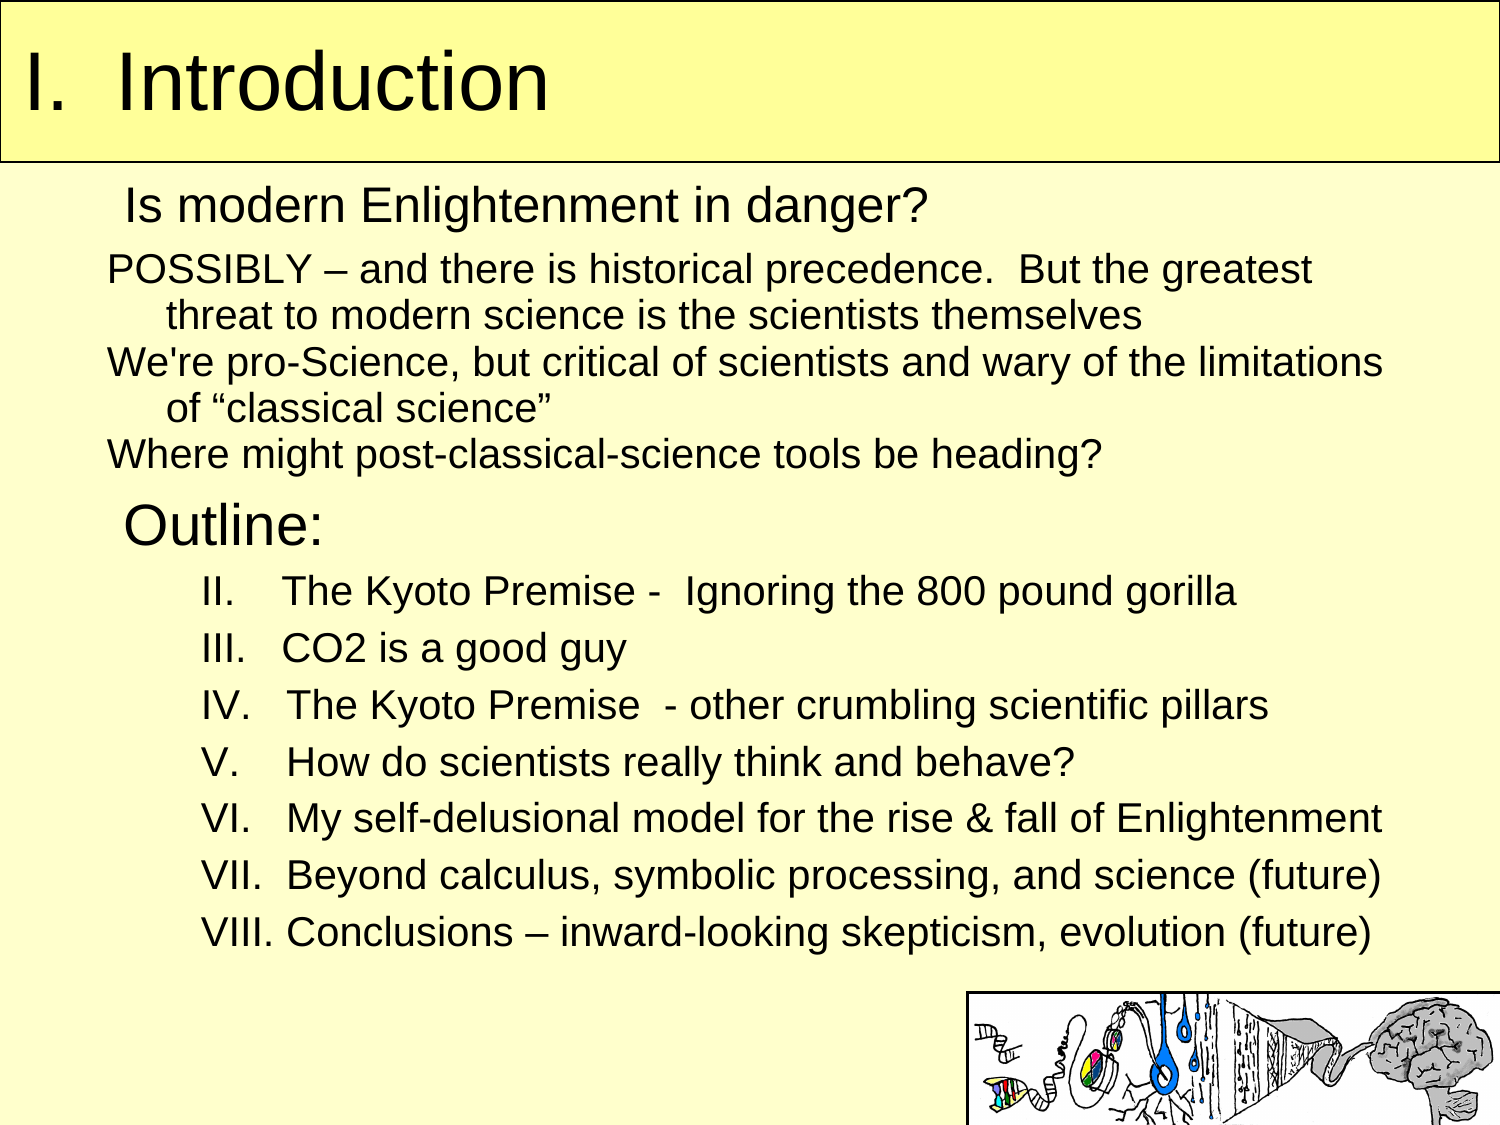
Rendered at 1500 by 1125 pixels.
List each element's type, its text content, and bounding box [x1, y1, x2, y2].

title I. Introduction [0, 0, 1500, 162]
list Is modern Enlightenment in danger? POSSIBLY – and there is historical precedence. But the greatest threat to modern science is the scientists themselves We're pro-Science, but critical of scientists and wary of the limitations of “classical science” Where might post-classical-science tools be heading? Outline: II. The Kyoto Premise - Ignoring the 800 pound gorilla III. CO2 is a good guy IV. The Kyoto Premise - other crumbling scientific pillars V. How do scientists really think and behave? VI. My self-delusional model for the rise & fall of Enlightenment VII. Beyond calculus, symbolic processing, and science (future) VIII. Conclusions – inward-looking skepticism, evolution (future) [106, 177, 1388, 1036]
picture [969, 994, 1500, 1125]
